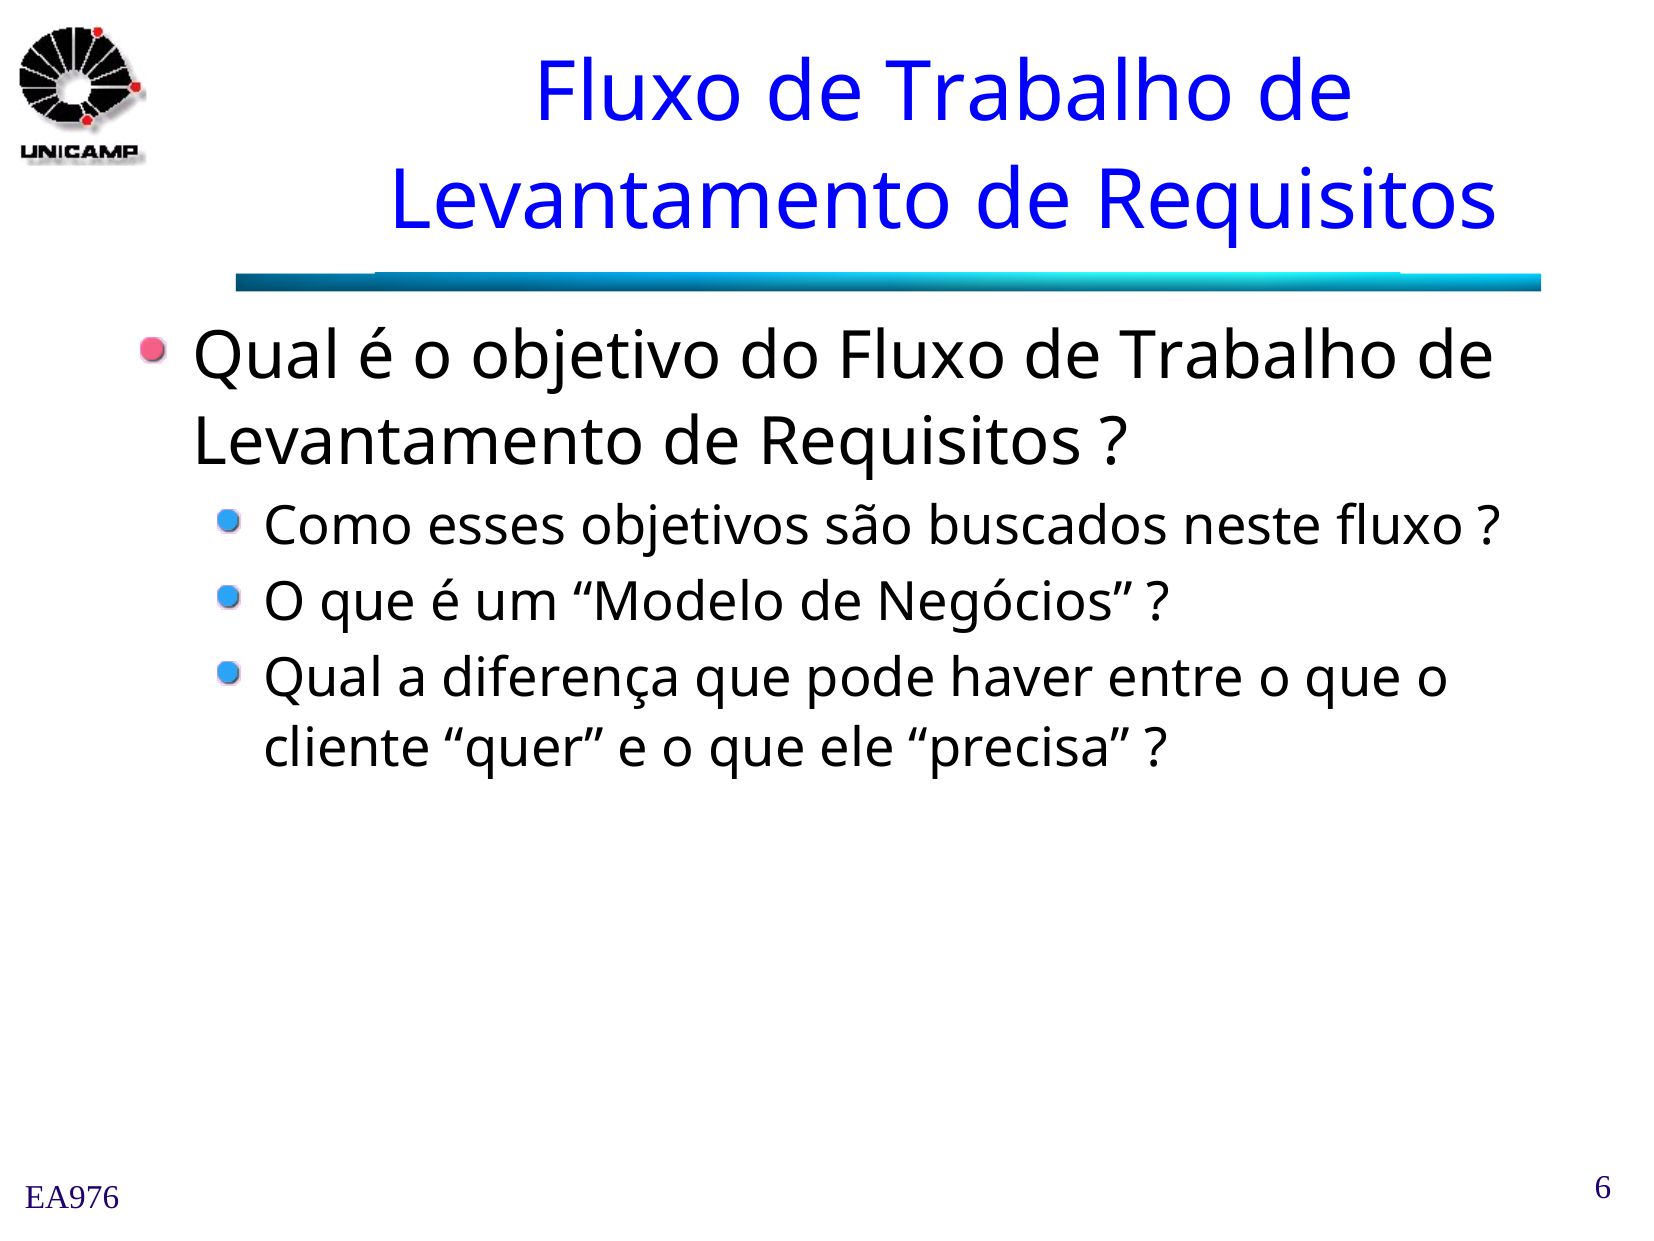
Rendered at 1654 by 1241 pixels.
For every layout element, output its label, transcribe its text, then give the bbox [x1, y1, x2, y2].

title Fluxo de Trabalho de Levantamento de Requisitos [264, 21, 1625, 250]
picture [125, 272, 1654, 295]
list Qual é o objetivo do Fluxo de Trabalho de Levantamento de Requisitos ? Como esses objetivos são buscados neste fluxo ? O que é um “Modelo de Negócios” ? Qual a diferença que pode haver entre o que o cliente “quer” e o que ele “precisa” ? [121, 309, 1534, 1182]
